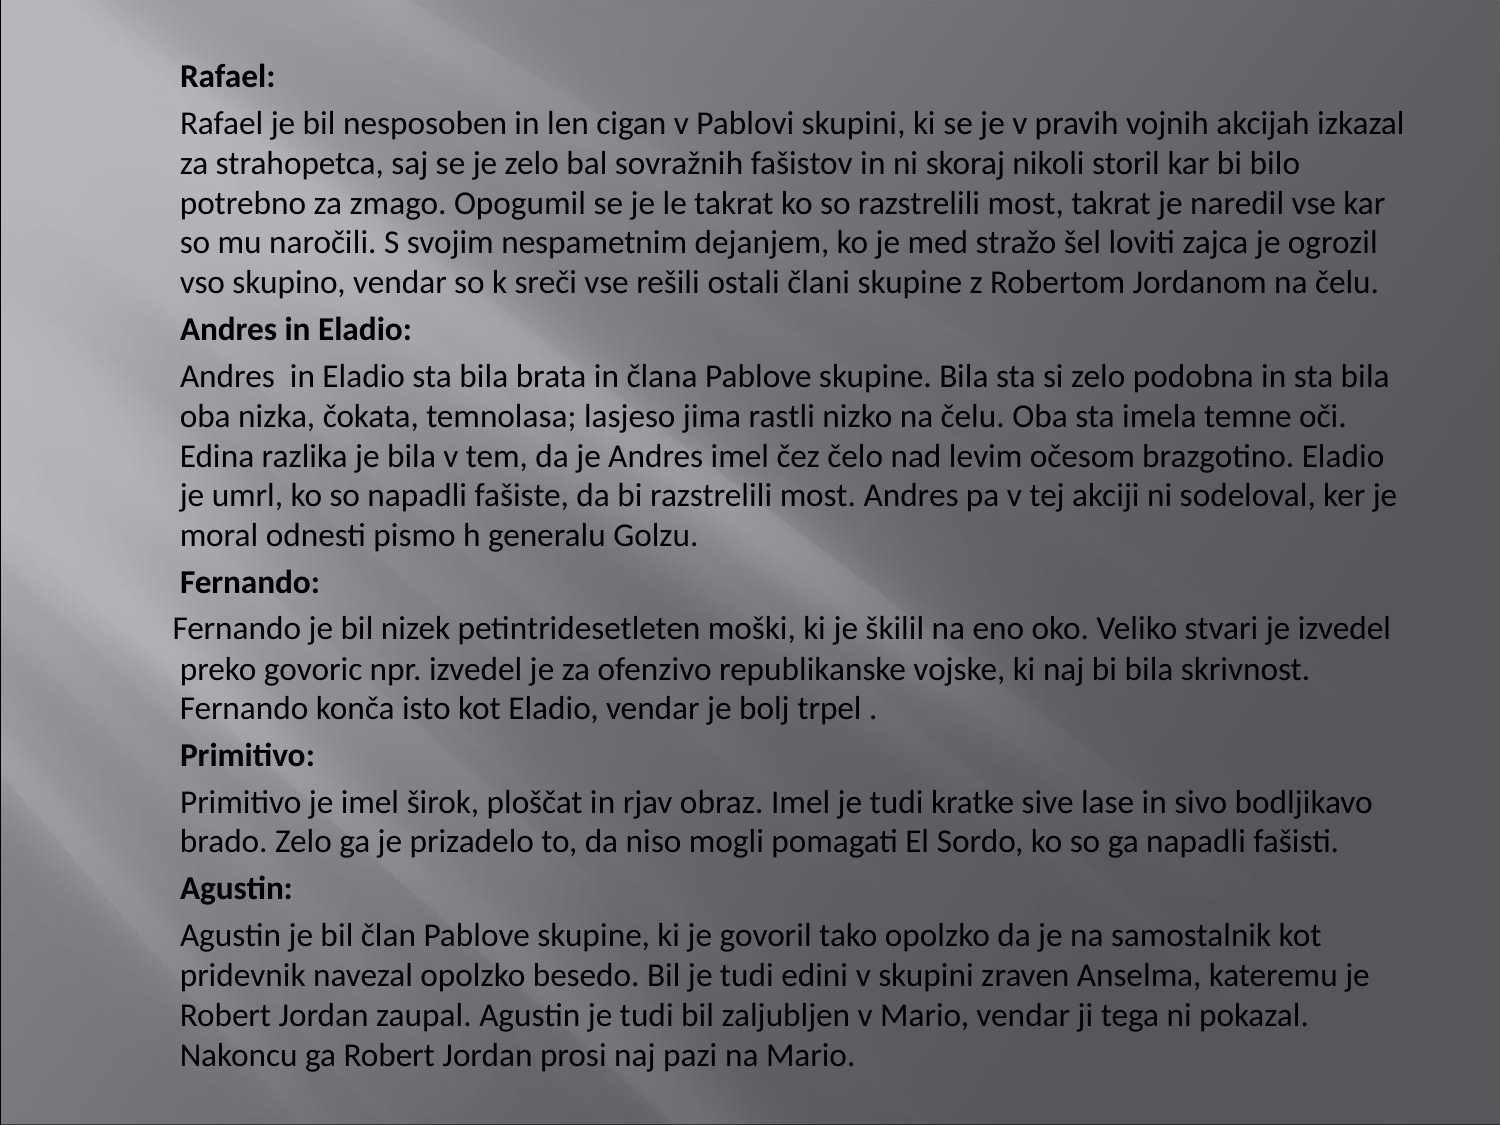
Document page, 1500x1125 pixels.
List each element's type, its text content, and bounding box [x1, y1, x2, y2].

picture [0, 0, 1500, 1125]
list Rafael: Rafael je bil nesposoben in len cigan v Pablovi skupini, ki se je v pravih vojnih akcijah izkazal za strahopetca, saj se je zelo bal sovražnih fašistov in ni skoraj nikoli storil kar bi bilo potrebno za zmago. Opogumil se je le takrat ko so razstrelili most, takrat je naredil vse kar so mu naročili. S svojim nespametnim dejanjem, ko je med stražo šel loviti zajca je ogrozil vso skupino, vendar so k sreči vse rešili ostali člani skupine z Robertom Jordanom na čelu. Andres in Eladio: Andres in Eladio sta bila brata in člana Pablove skupine. Bila sta si zelo podobna in sta bila oba nizka, čokata, temnolasa; lasjeso jima rastli nizko na čelu. Oba sta imela temne oči. Edina razlika je bila v tem, da je Andres imel čez čelo nad levim očesom brazgotino. Eladio je umrl, ko so napadli fašiste, da bi razstrelili most. Andres pa v tej akciji ni sodeloval, ker je moral odnesti pismo h generalu Golzu. Fernando: Fernando je bil nizek petintridesetleten moški, ki je škilil na eno oko. Veliko stvari je izvedel preko govoric npr. izvedel je za ofenzivo republikanske vojske, ki naj bi bila skrivnost. Fernando konča isto kot Eladio, vendar je bolj trpel . Primitivo: Primitivo je imel širok, ploščat in rjav obraz. Imel je tudi kratke sive lase in sivo bodljikavo brado. Zelo ga je prizadelo to, da niso mogli pomagati El Sordo, ko so ga napadli fašisti. Agustin: Agustin je bil član Pablove skupine, ki je govoril tako opolzko da je na samostalnik kot pridevnik navezal opolzko besedo. Bil je tudi edini v skupini zraven Anselma, kateremu je Robert Jordan zaupal. Agustin je tudi bil zaljubljen v Mario, vendar ji tega ni pokazal. Nakoncu ga Robert Jordan prosi naj pazi na Mario. [75, 46, 1425, 1035]
